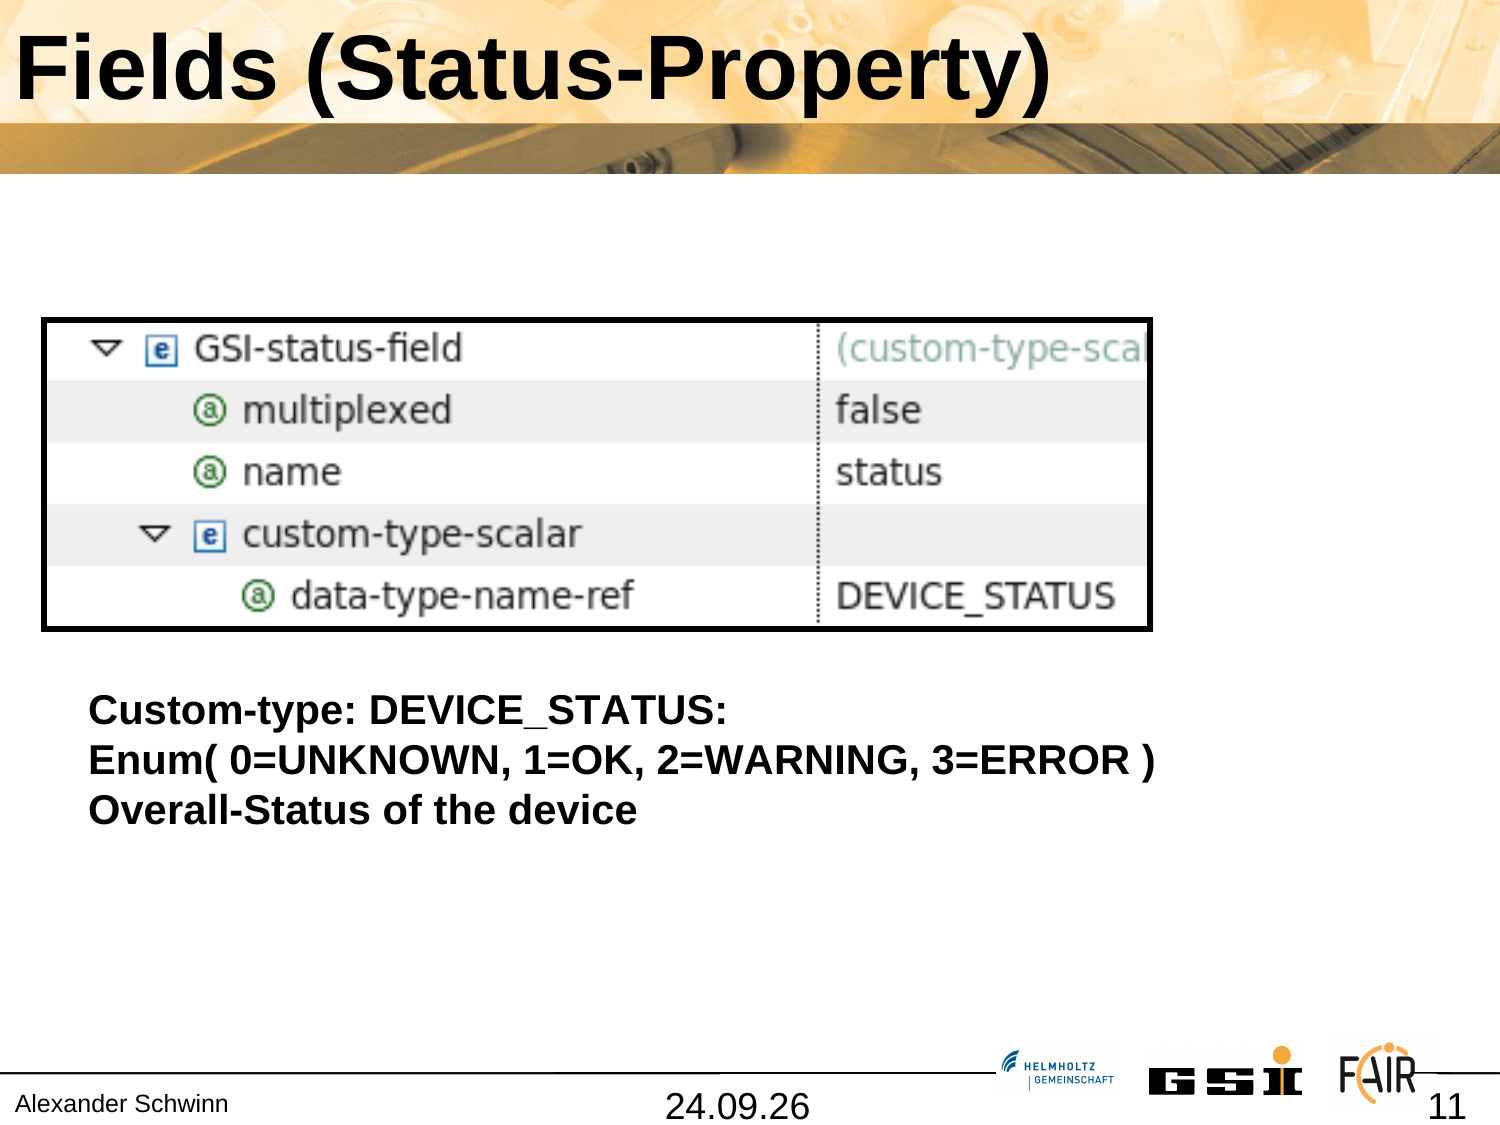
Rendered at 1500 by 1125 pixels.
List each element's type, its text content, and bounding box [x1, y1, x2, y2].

picture [47, 322, 1148, 626]
picture [1328, 1034, 1439, 1106]
picture [1149, 1046, 1302, 1095]
text_box Custom-type: DEVICE_STATUS: Enum( 0=UNKNOWN, 1=OK, 2=WARNING, 3=ERROR ) Overall-Status of the device [73, 674, 1183, 891]
picture [0, 126, 1500, 175]
picture [996, 1046, 1121, 1095]
title Fields (Status-Property) [0, 0, 1500, 126]
